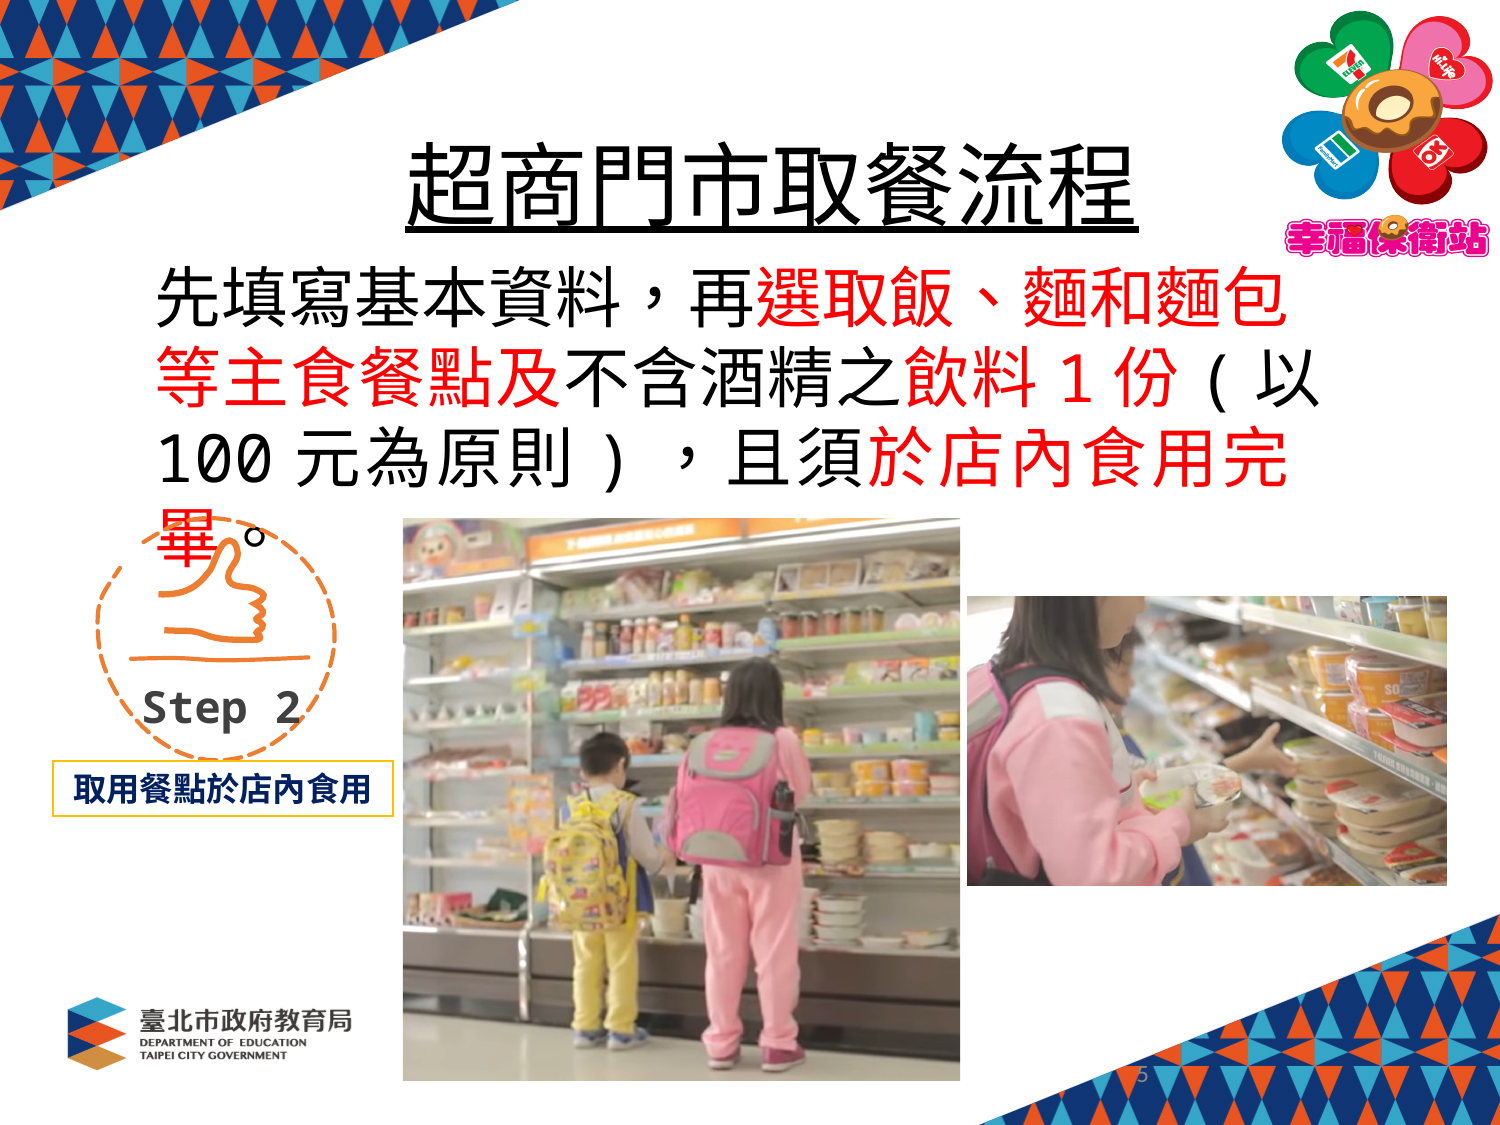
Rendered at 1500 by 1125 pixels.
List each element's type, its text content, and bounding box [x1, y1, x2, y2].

title 超商門市取餐流程 [390, 132, 1176, 237]
text_box Step 2 [107, 672, 335, 742]
text_box 取用餐點於店內食用 [53, 760, 393, 817]
text_box [1121, 1042, 1459, 1103]
picture [967, 596, 1447, 886]
picture [402, 518, 961, 1081]
text_box 先填寫基本資料，再選取飯、麵和麵包等主食餐點及不含酒精之飲料1份(以100元為原則)，且須於店內食用完畢。 [139, 248, 1353, 506]
